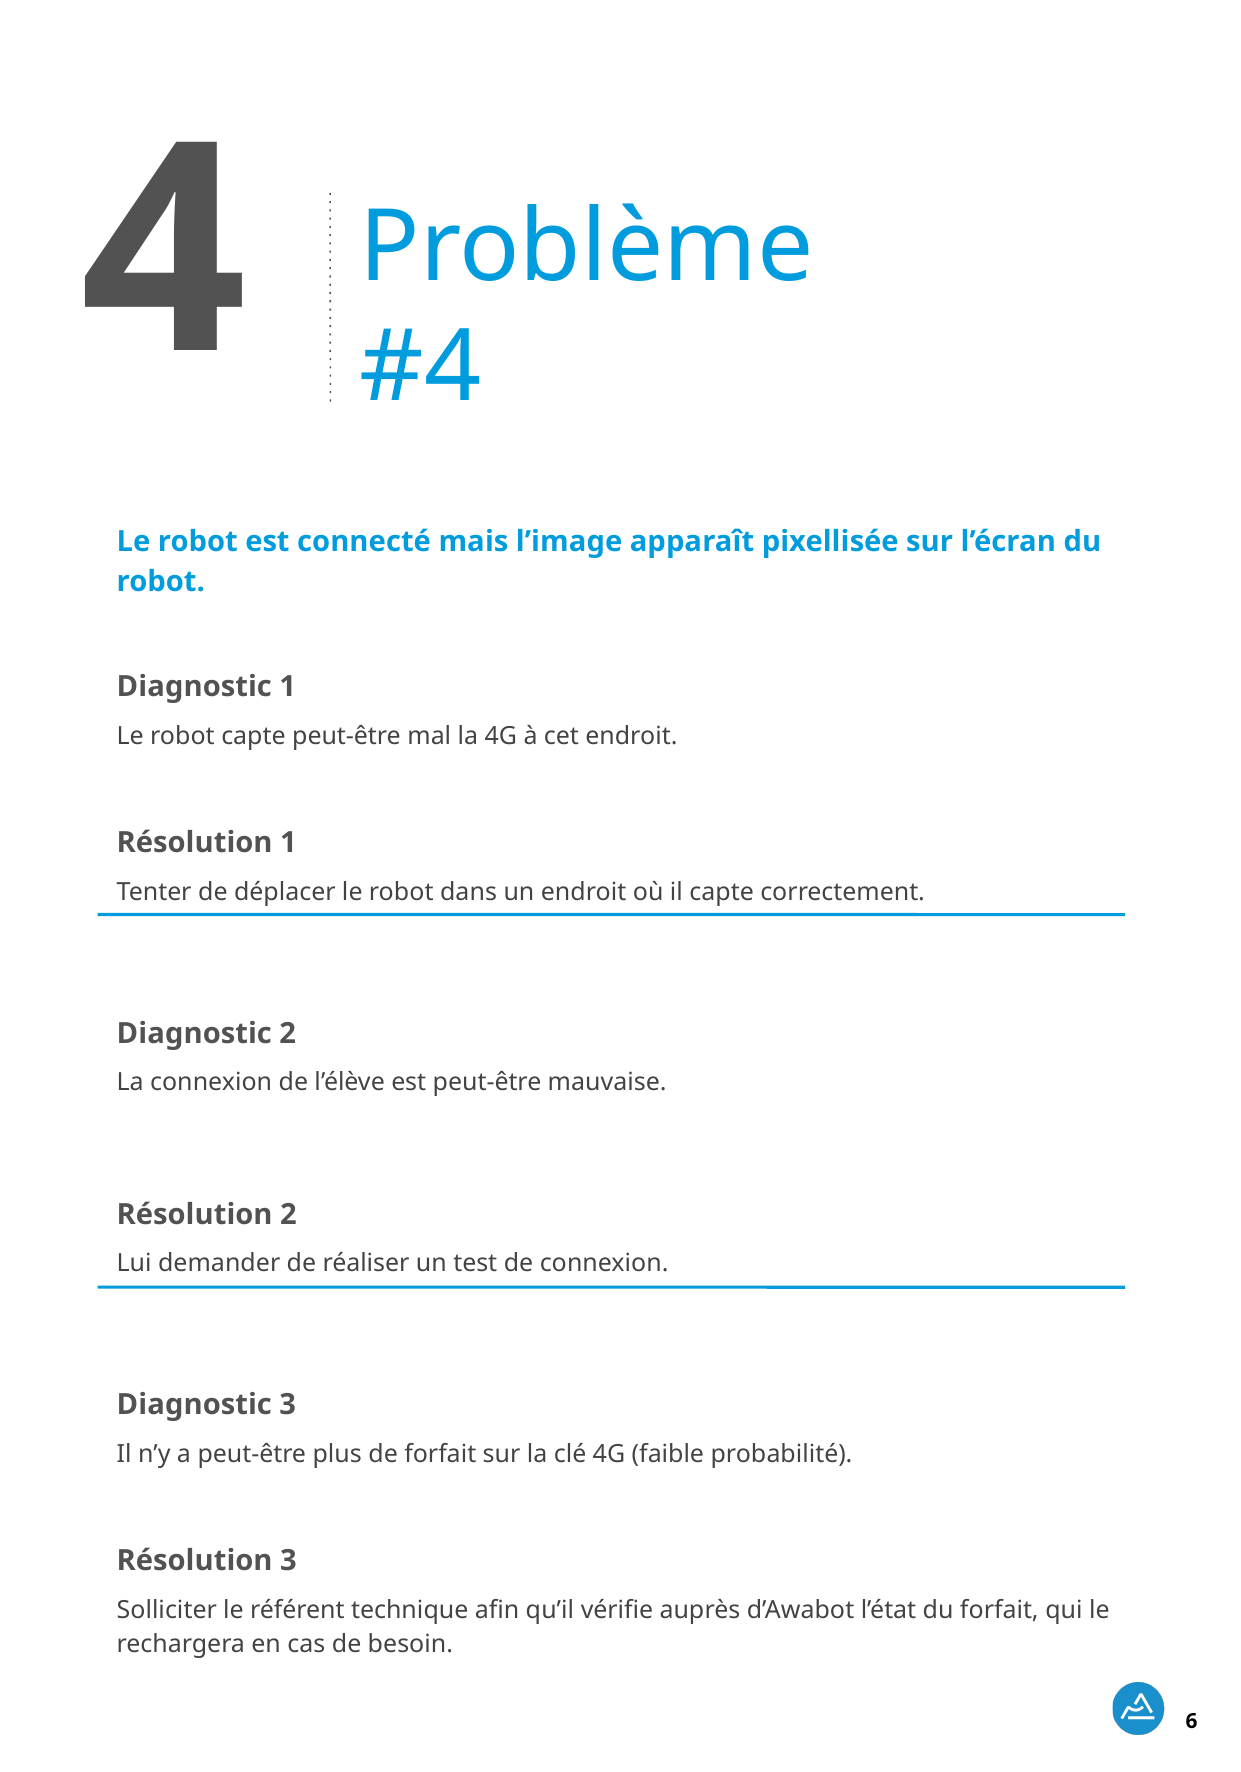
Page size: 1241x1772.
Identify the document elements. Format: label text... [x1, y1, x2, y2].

text_box 4 [65, 43, 372, 373]
text_box 6 [1145, 1670, 1213, 1748]
text_box Le robot est connecté mais l’image apparaît pixellisée sur l’écran du robot. Diagnostic 1 Le robot capte peut-être mal la 4G à cet endroit. Résolution 1 Tenter de déplacer le robot dans un endroit où il capte correctement. Diagnostic 2 La connexion de l’élève est peut-être mauvaise. Résolution 2 Lui demander de réaliser un test de connexion. Diagnostic 3 Il n’y a peut-être plus de forfait sur la clé 4G (faible probabilité). Résolution 3 Solliciter le référent technique afin qu’il vérifie auprès d’Awabot l’état du forfait, qui le rechargera en cas de besoin. [101, 501, 1129, 1639]
picture [1112, 1682, 1172, 1735]
text_box Problème #4 [344, 165, 1149, 472]
